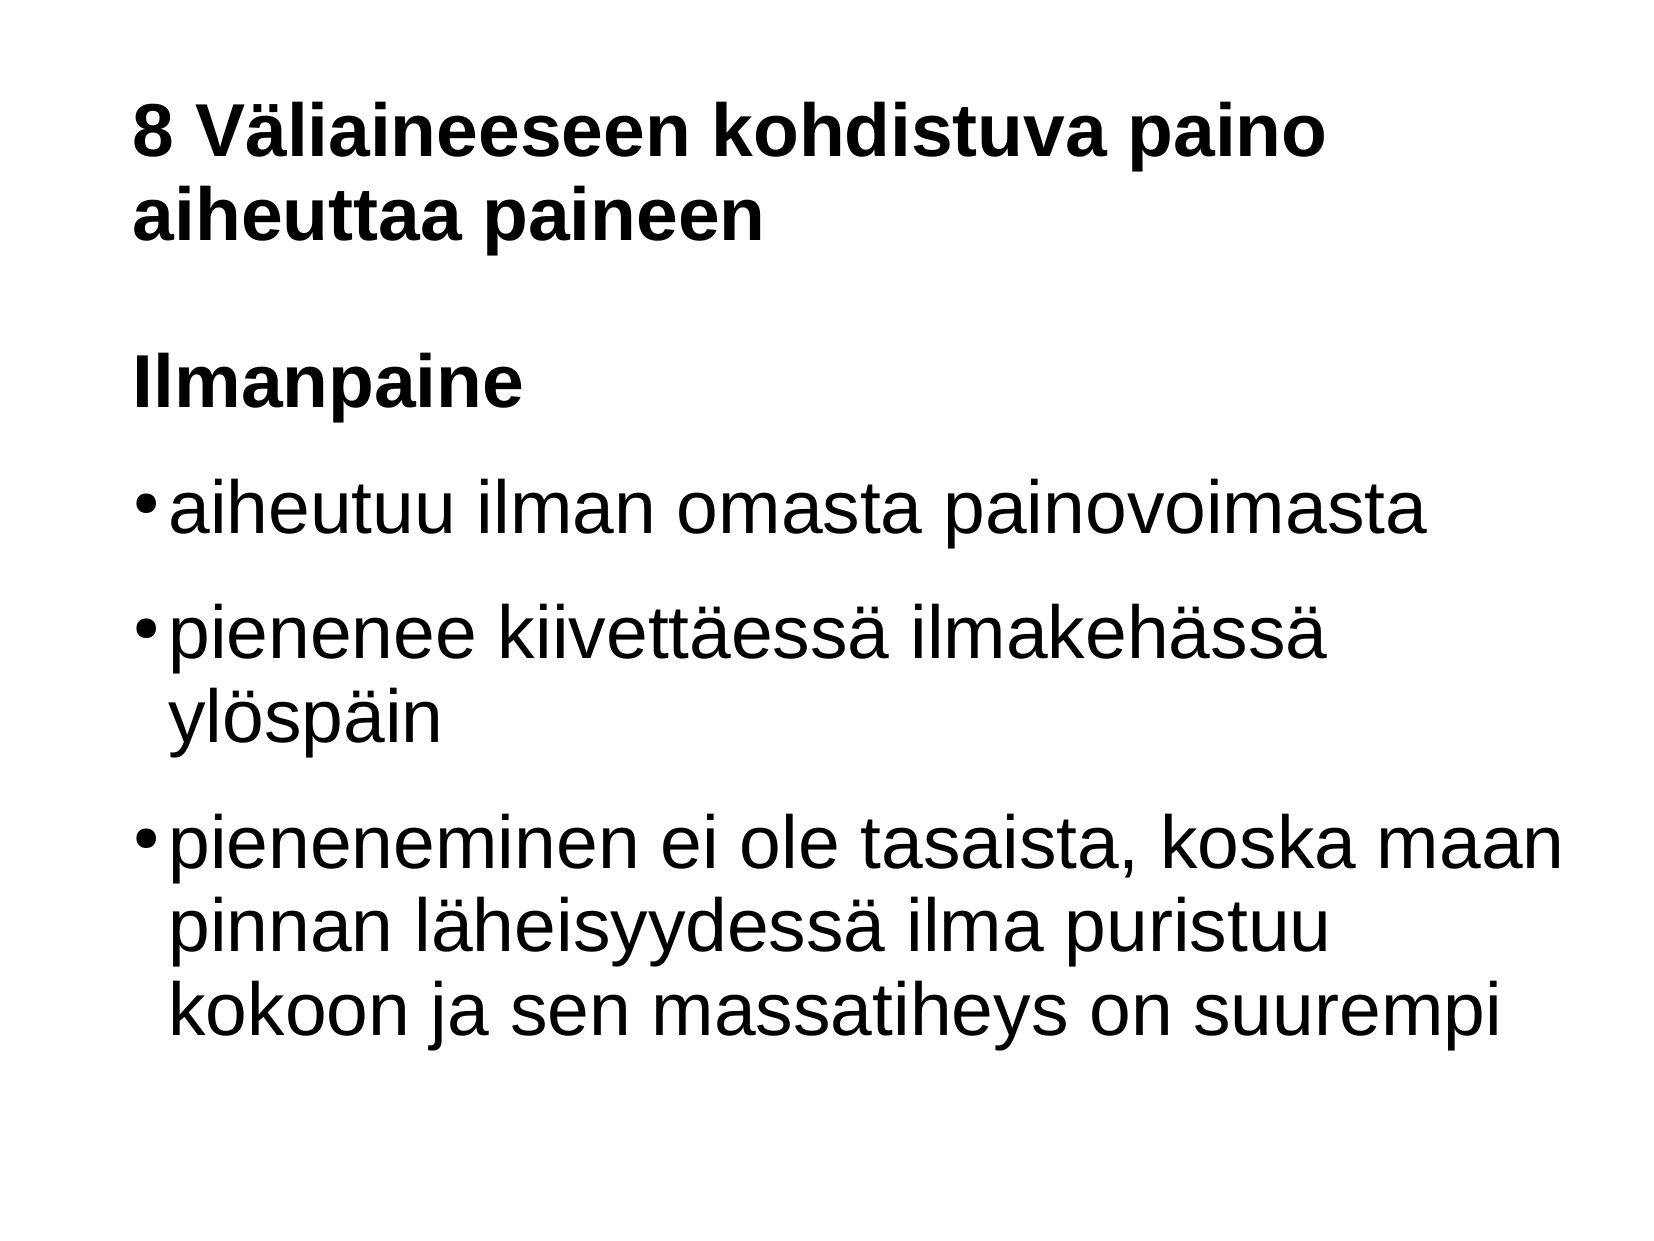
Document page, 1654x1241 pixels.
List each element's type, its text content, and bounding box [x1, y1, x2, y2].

text_box 8 Väliaineeseen kohdistuva paino aiheuttaa paineen Ilmanpaine aiheutuu ilman omasta painovoimasta pienenee kiivettäessä ilmakehässä ylöspäin pieneneminen ei ole tasaista, koska maan pinnan läheisyydessä ilma puristuu kokoon ja sen massatiheys on suurempi [118, 82, 1583, 1060]
